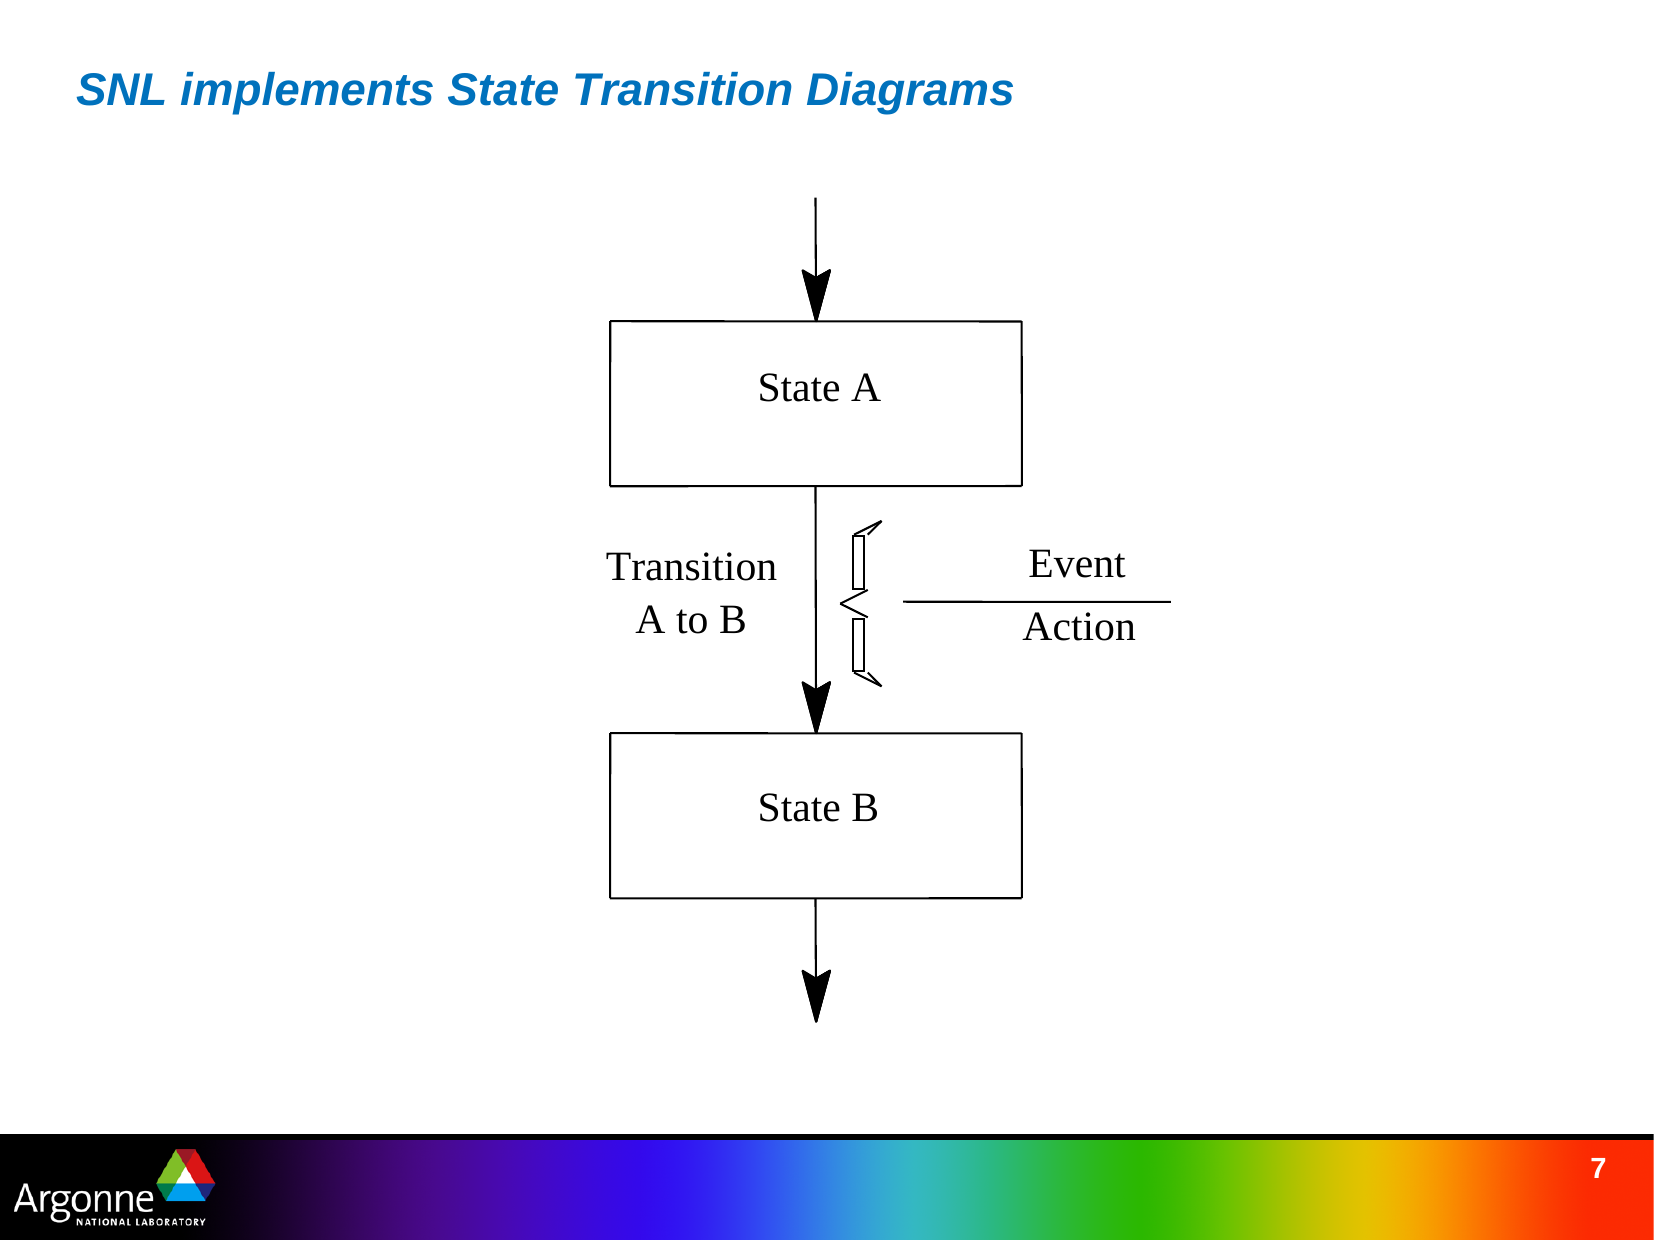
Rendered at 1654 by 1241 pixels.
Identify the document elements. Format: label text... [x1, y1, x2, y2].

text_box Action [1007, 595, 1152, 658]
text_box A to B [620, 588, 763, 651]
text_box Transition [590, 535, 793, 598]
text_box [802, 970, 830, 1022]
title SNL implements State Transition Diagrams [61, 45, 1500, 123]
picture [0, 1134, 1654, 1240]
text_box [802, 682, 830, 734]
text_box [802, 270, 830, 322]
text_box State A [742, 356, 897, 419]
text_box Event [1013, 532, 1142, 595]
text_box State B [742, 777, 895, 839]
